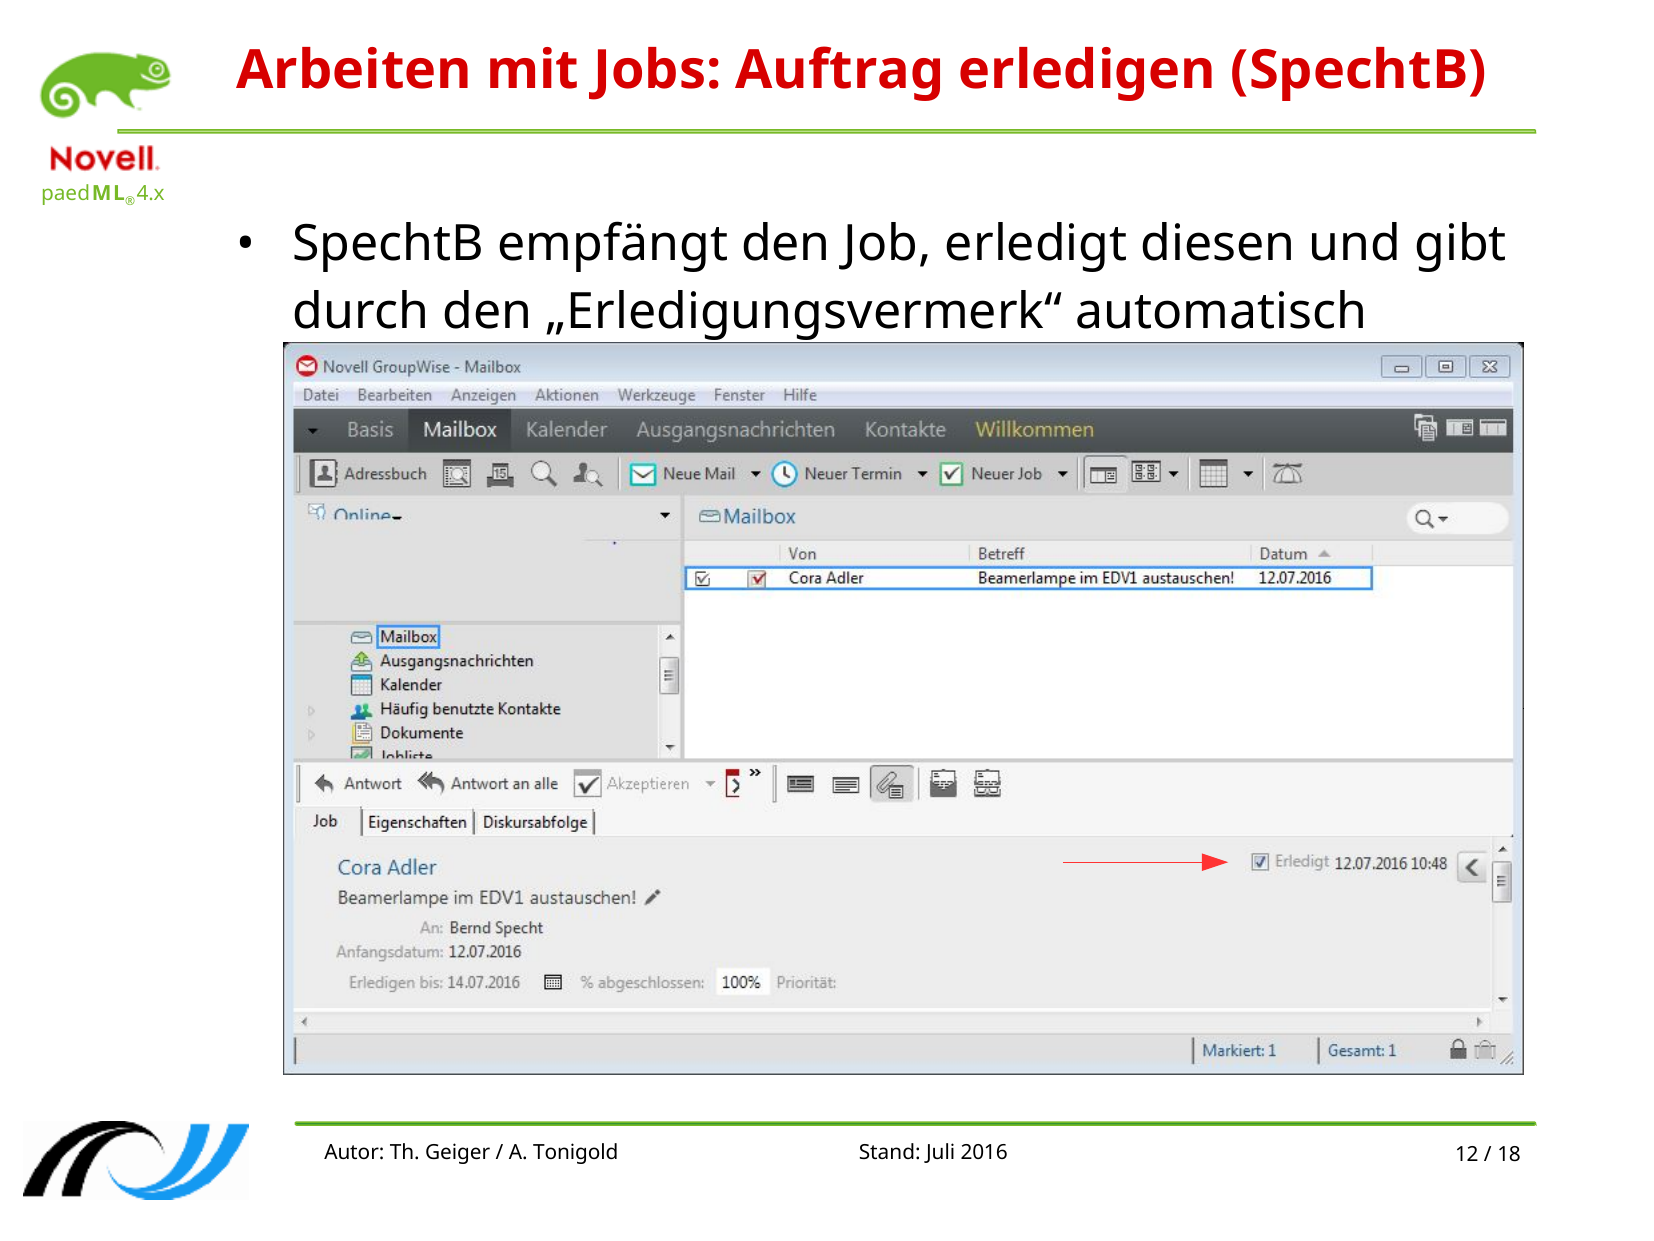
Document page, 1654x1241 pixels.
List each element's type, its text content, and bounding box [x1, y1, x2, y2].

title Arbeiten mit Jobs: Auftrag erledigen (SpechtB) [236, 17, 1536, 119]
picture [283, 342, 1524, 1075]
picture [23, 1121, 249, 1200]
picture [26, 35, 184, 193]
list SpechtB empfängt den Job, erledigt diesen und gibt durch den „Erledigungsvermerk“ automatisch Rückmeldung. [236, 206, 1654, 1064]
